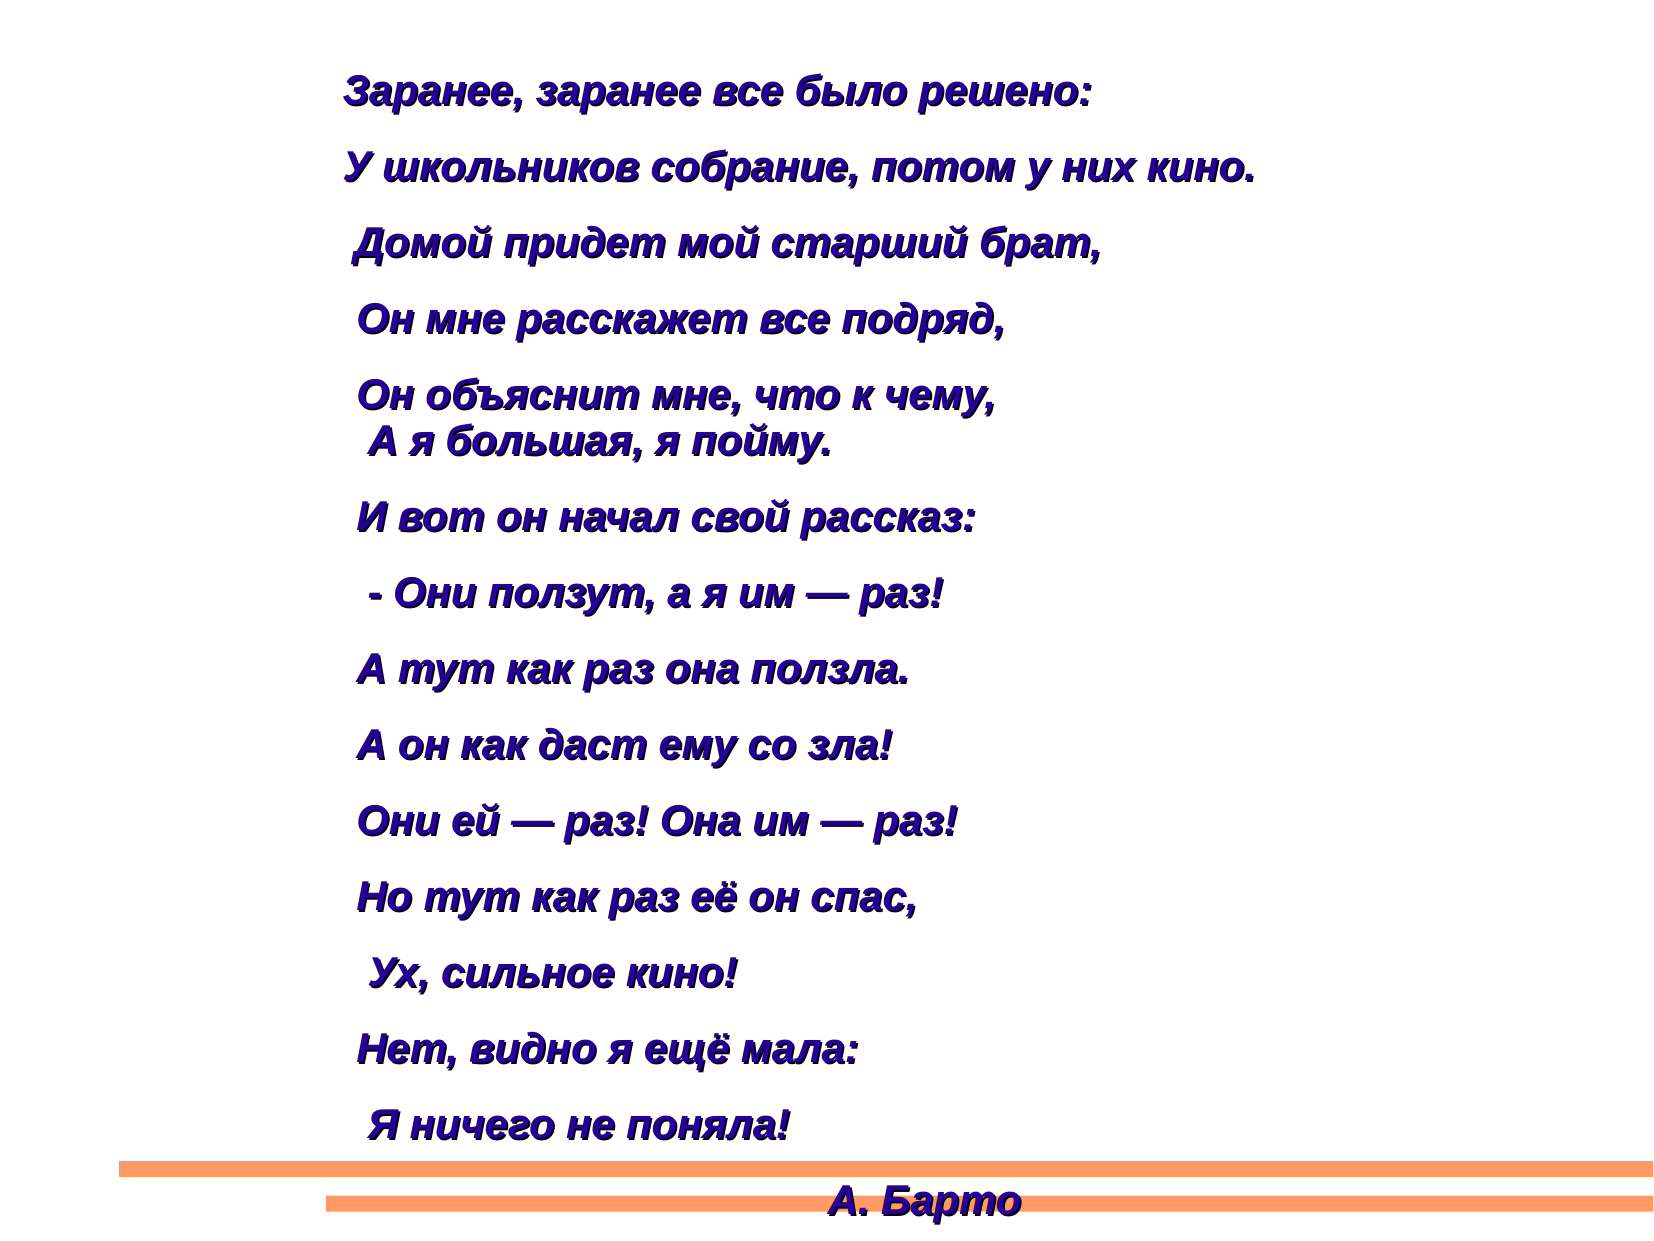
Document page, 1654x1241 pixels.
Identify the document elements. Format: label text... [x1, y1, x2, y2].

list Заранее, заранее все было решено: У школьников собрание, потом у них кино. Домой придет мой старший брат, Он мне расскажет все подряд, Он объяснит мне, что к чему, А я большая, я пойму. И вот он начал свой рассказ: - Они ползут, а я им — раз! А тут как раз она ползла. А он как даст ему со зла! Они ей — раз! Она им — раз! Но тут как раз её он спас, Ух, сильное кино! Нет, видно я ещё мала: Я ничего не поняла! А. Барто [273, 66, 1595, 1241]
